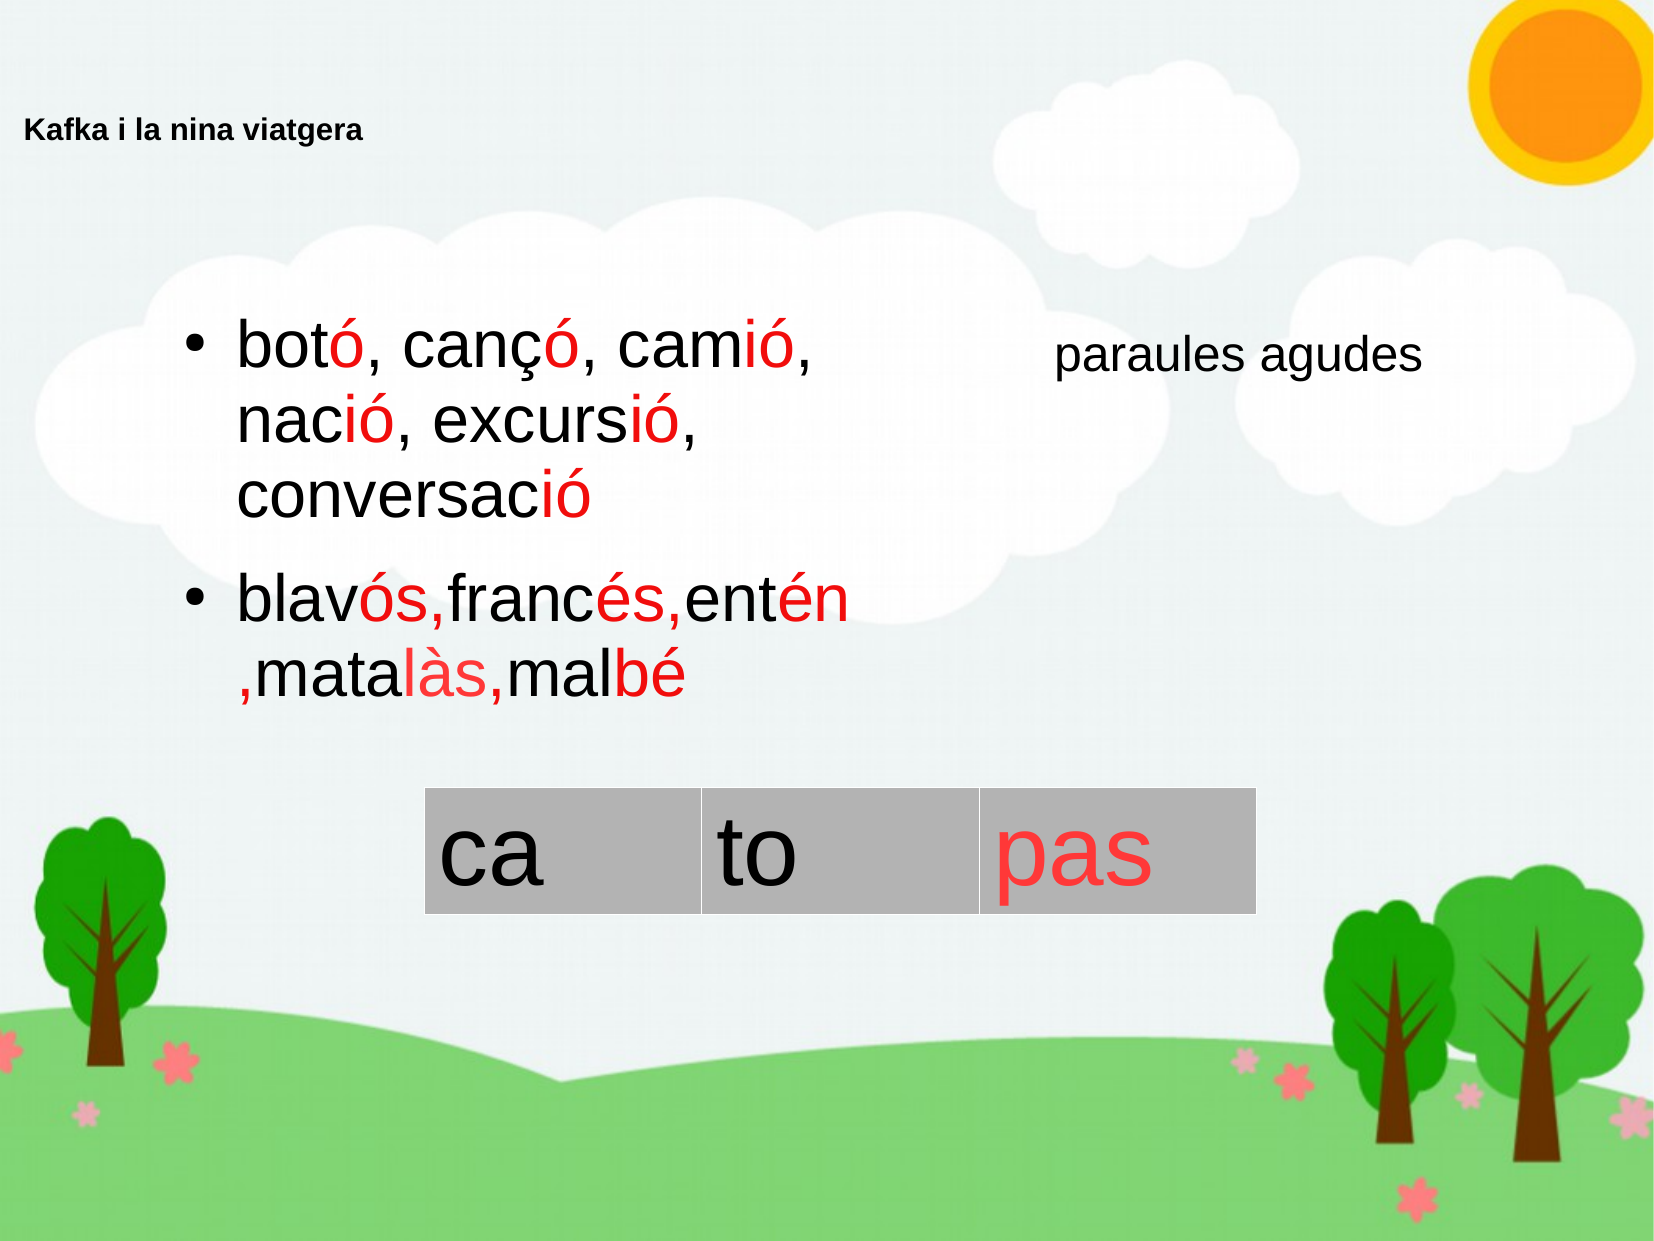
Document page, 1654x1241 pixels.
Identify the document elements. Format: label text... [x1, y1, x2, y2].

table_header pas [980, 788, 1256, 914]
text_box paraules agudes [1039, 318, 1439, 390]
list botó, cançó, camió, nació, excursió, conversació blavós,francés,entén,matalàs,malbé [165, 307, 863, 1204]
table_header to [702, 788, 979, 914]
title Kafka i la nina viatgera [23, 82, 1489, 178]
picture [0, 0, 1654, 1241]
table_header ca [425, 788, 701, 914]
